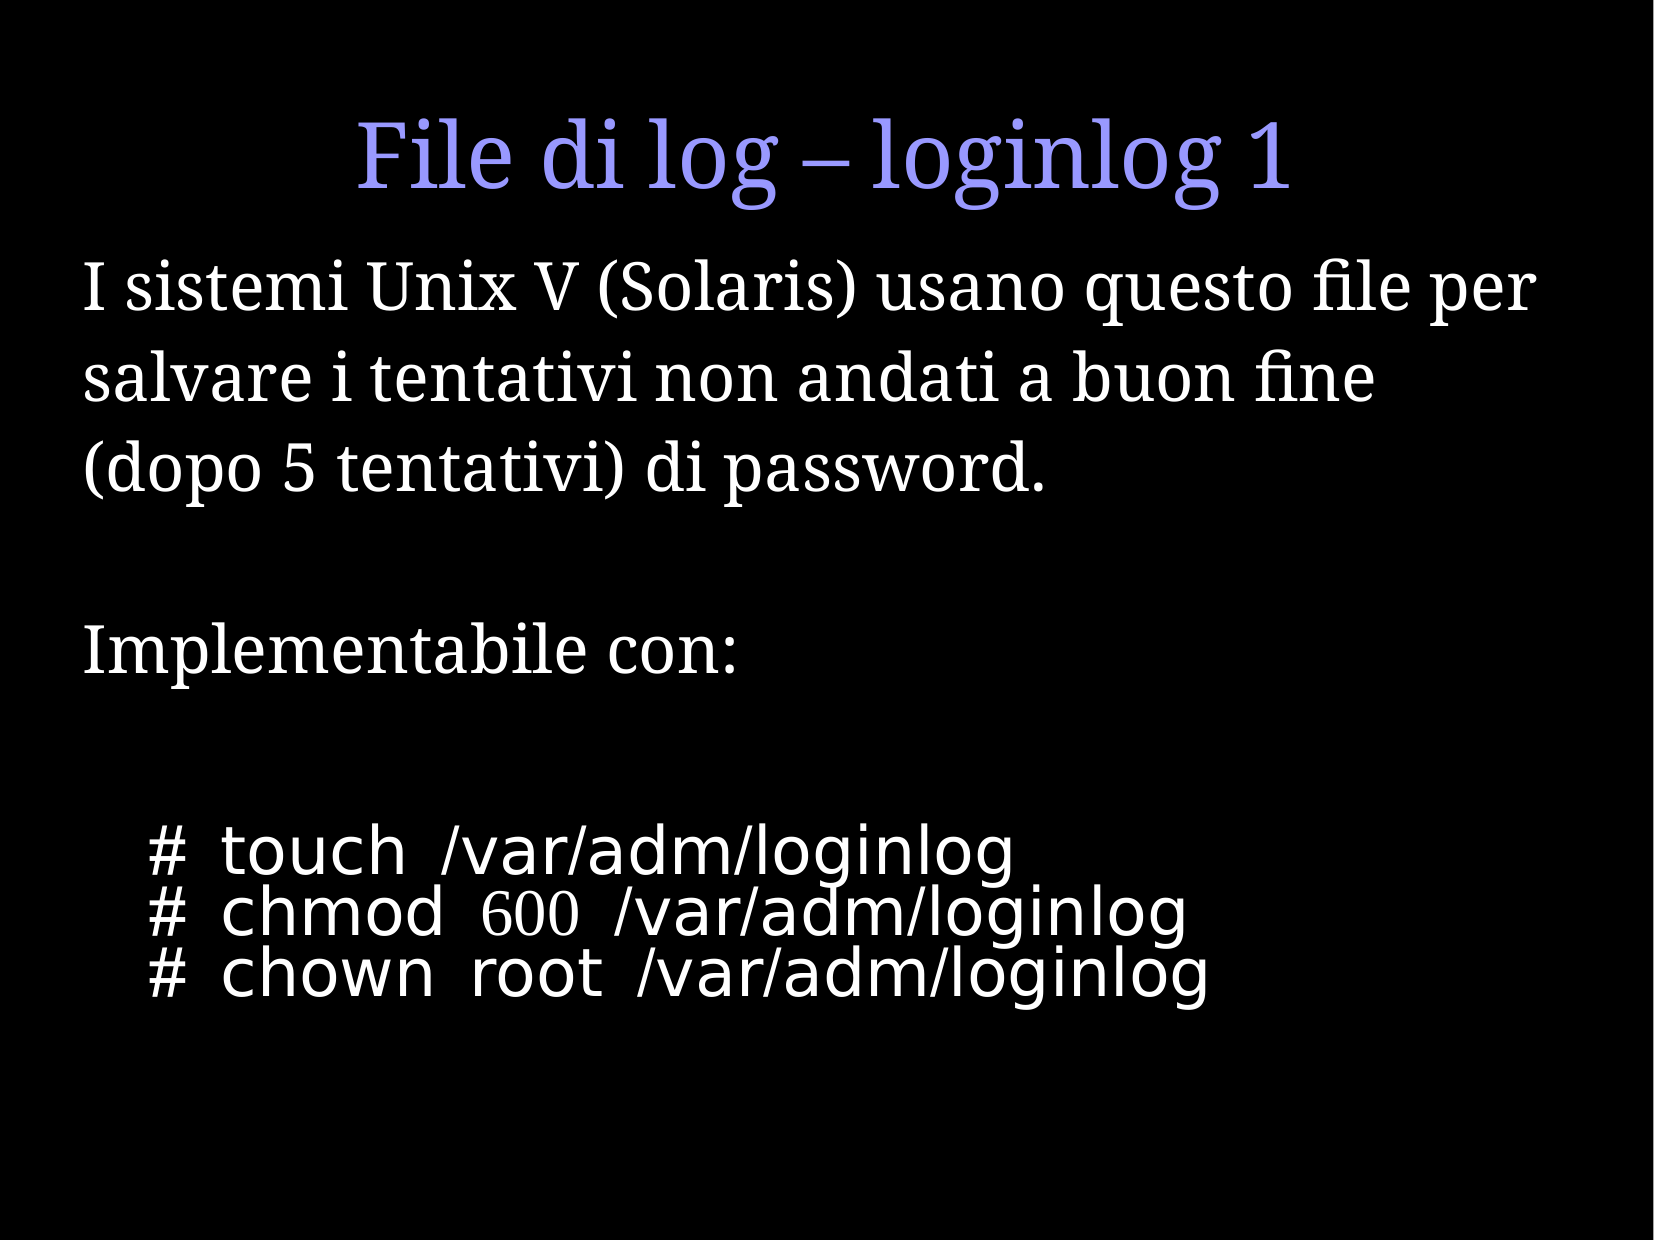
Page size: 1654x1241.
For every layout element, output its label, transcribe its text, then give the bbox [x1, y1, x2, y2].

subtitle I sistemi Unix V (Solaris) usano questo file per salvare i tentativi non andati a buon fine (dopo 5 tentativi) di password. Implementabile con: # touch /var/adm/loginlog # chmod 600 /var/adm/loginlog # chown root /var/adm/loginlog [82, 275, 1571, 1124]
title File di log – loginlog 1 [82, 49, 1571, 257]
